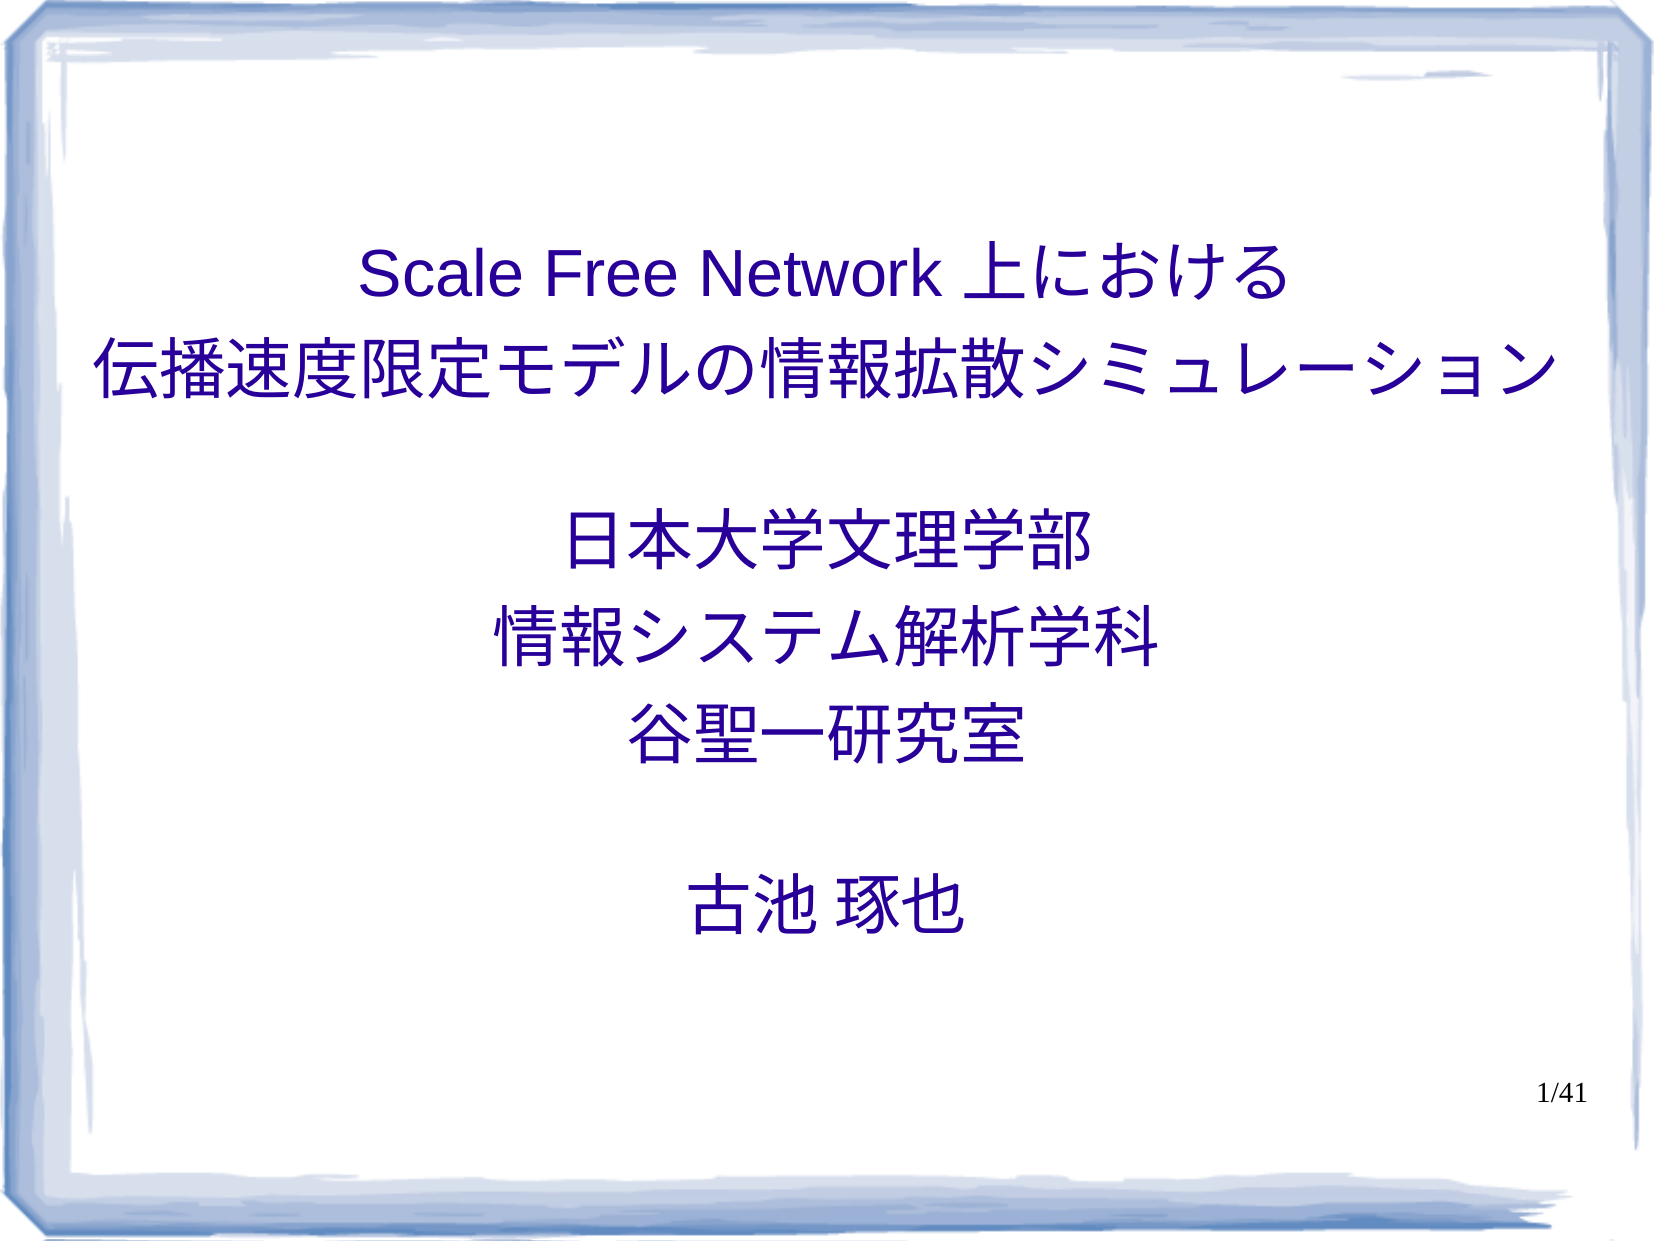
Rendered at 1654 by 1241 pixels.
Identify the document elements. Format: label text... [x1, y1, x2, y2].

subtitle Scale Free Network 上における 伝播速度限定モデルの情報拡散シミュレーション 日本大学文理学部 情報システム解析学科 谷聖一研究室 古池 琢也 [82, 49, 1571, 1045]
picture [0, 0, 1654, 1241]
